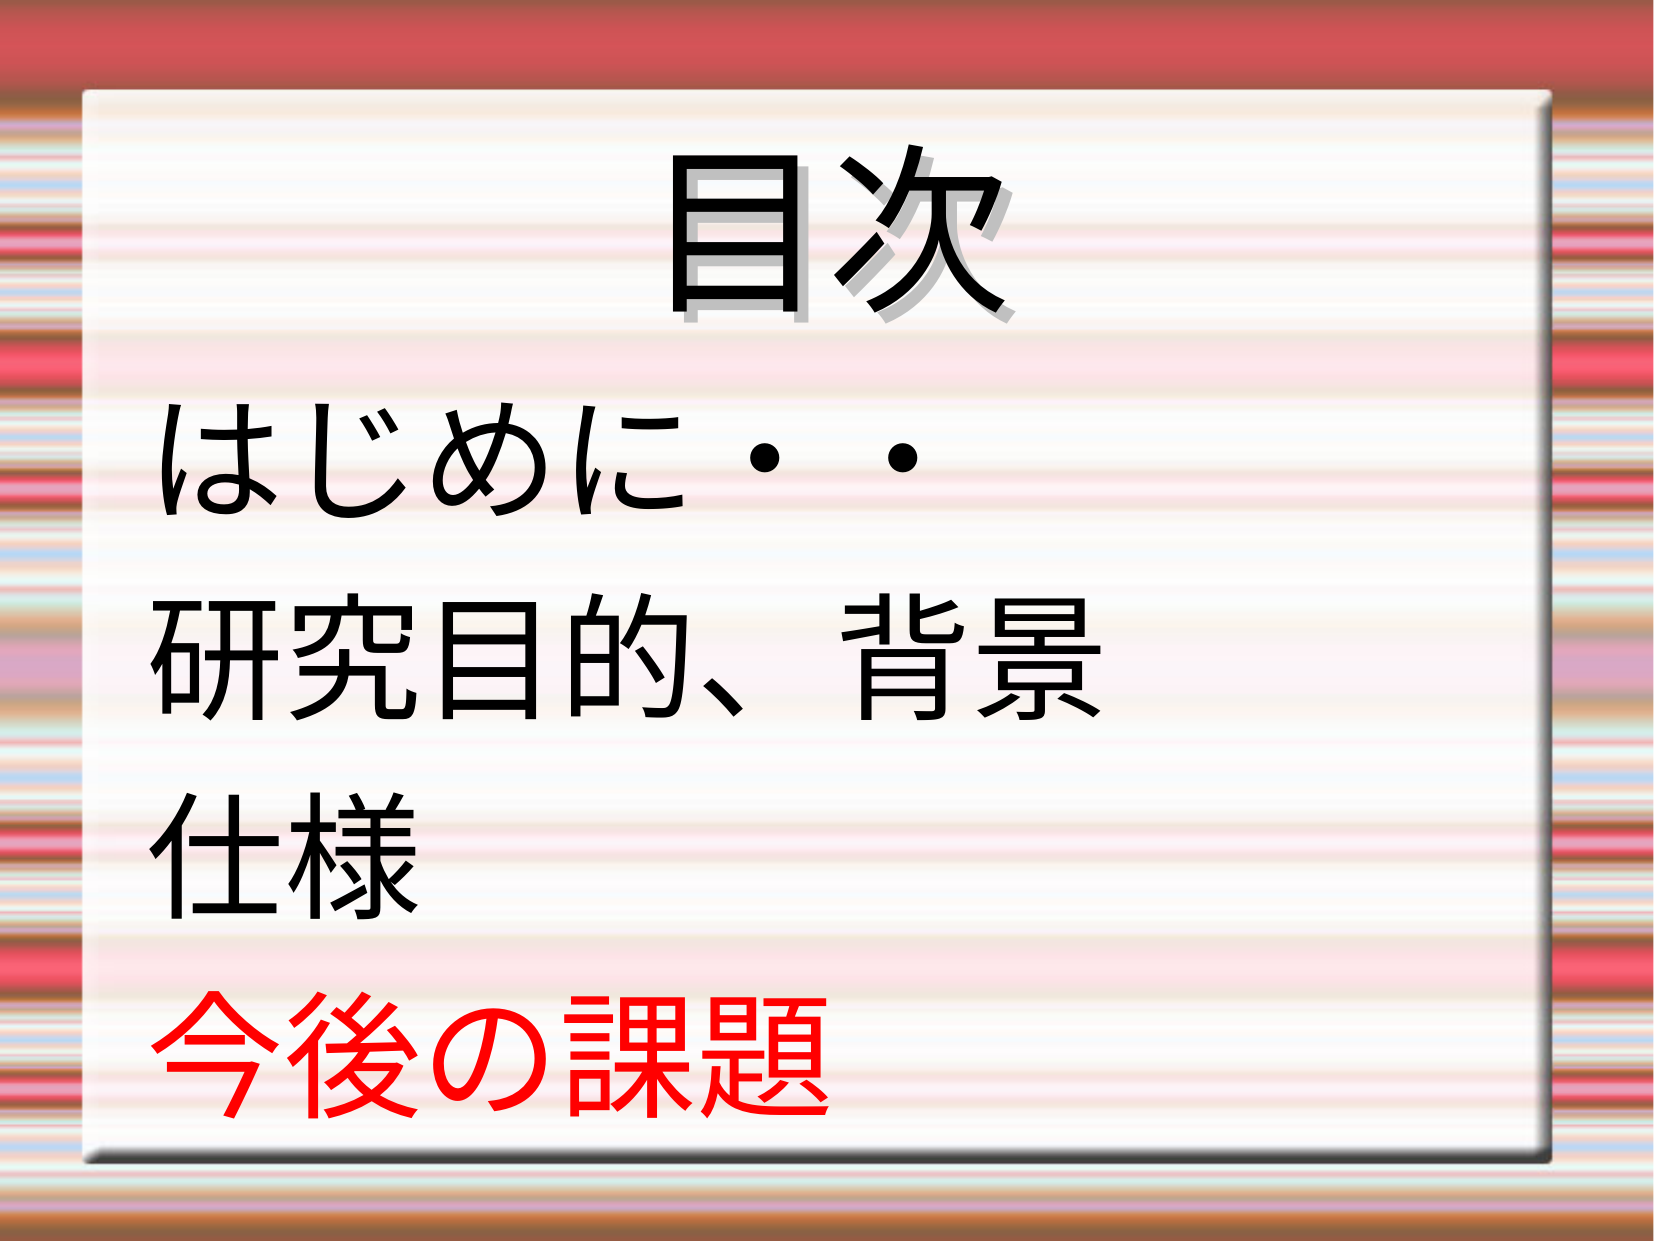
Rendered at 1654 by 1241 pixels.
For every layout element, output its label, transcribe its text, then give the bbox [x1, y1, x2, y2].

title 目次 [121, 114, 1534, 322]
picture [0, 0, 1654, 1241]
list はじめに・・ 研究目的、背景 仕様 今後の課題 [134, 350, 1516, 1133]
